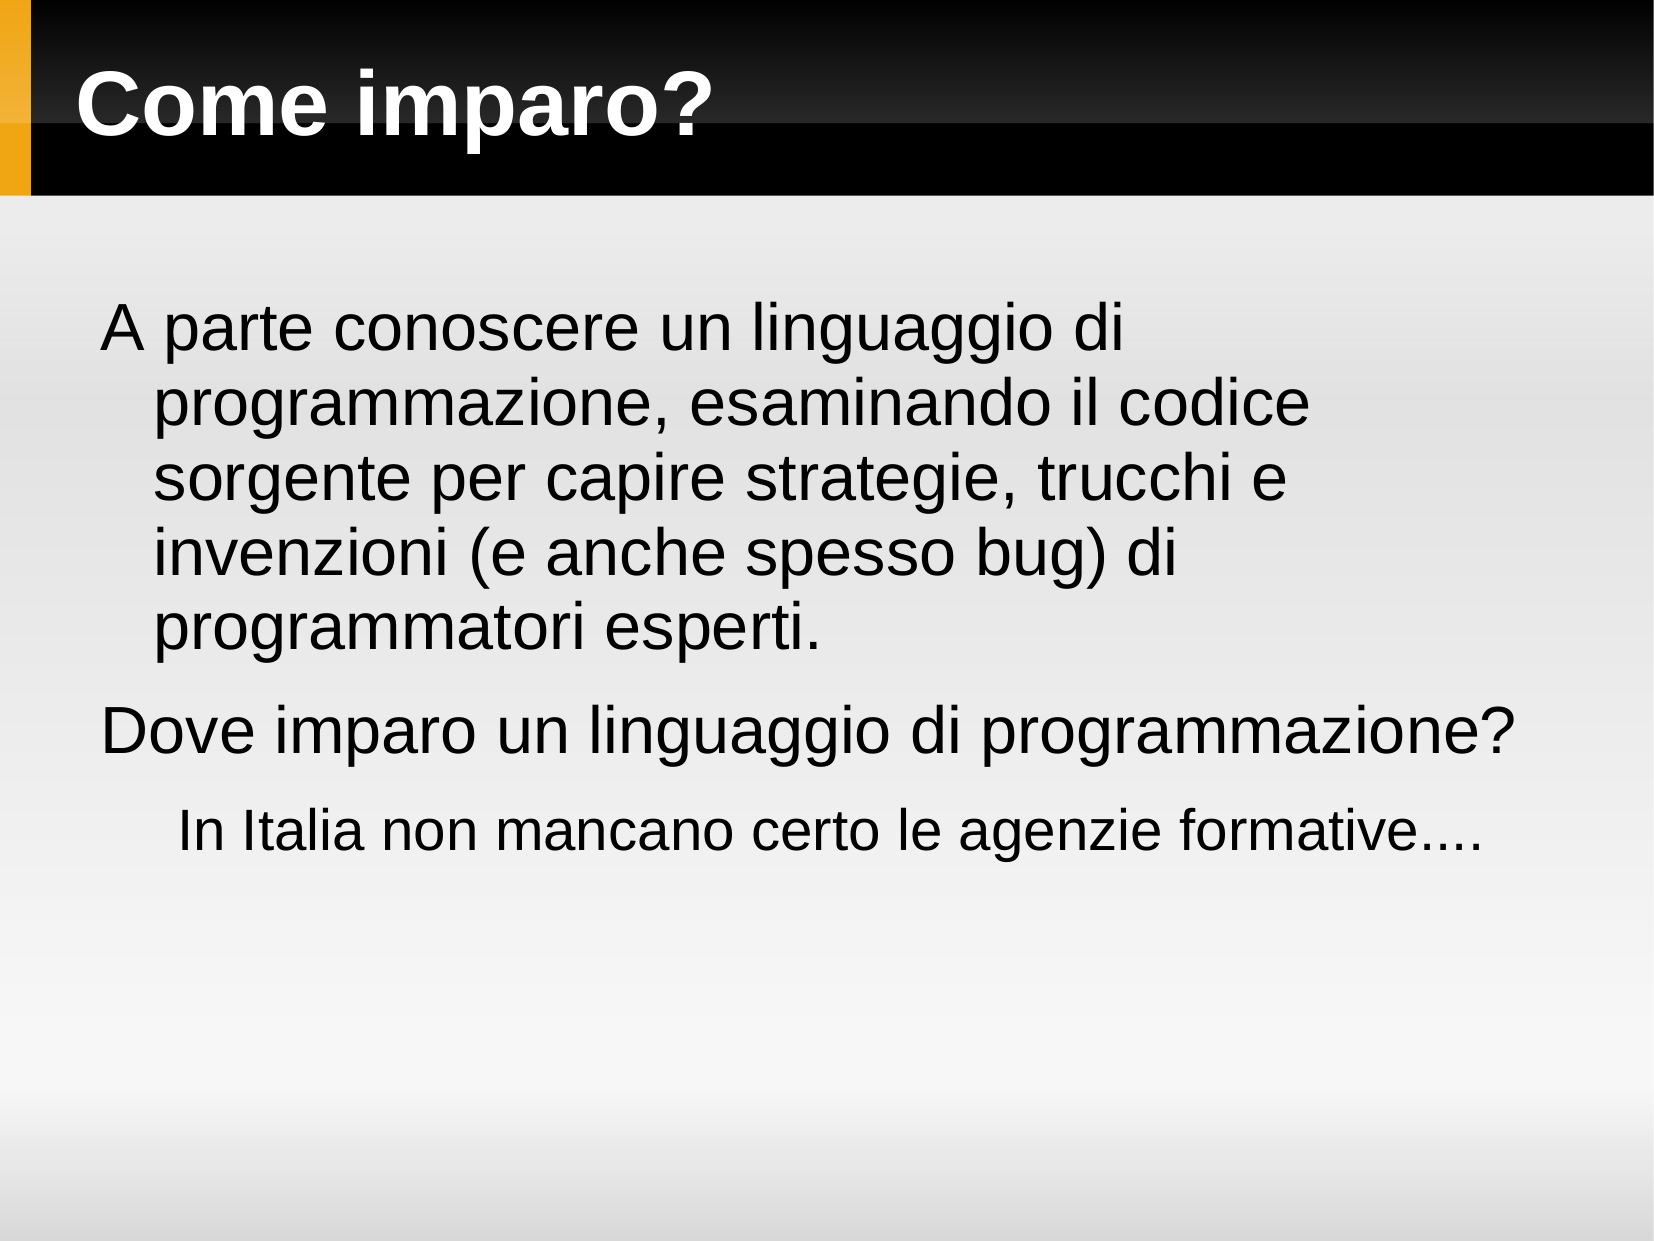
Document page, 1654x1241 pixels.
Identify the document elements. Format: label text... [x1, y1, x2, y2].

picture [0, 0, 1654, 1241]
title Come imparo? [75, 7, 1565, 200]
list A parte conoscere un linguaggio di programmazione, esaminando il codice sorgente per capire strategie, trucchi e invenzioni (e anche spesso bug) di programmatori esperti. Dove imparo un linguaggio di programmazione? In Italia non mancano certo le agenzie formative.... [82, 290, 1571, 1094]
